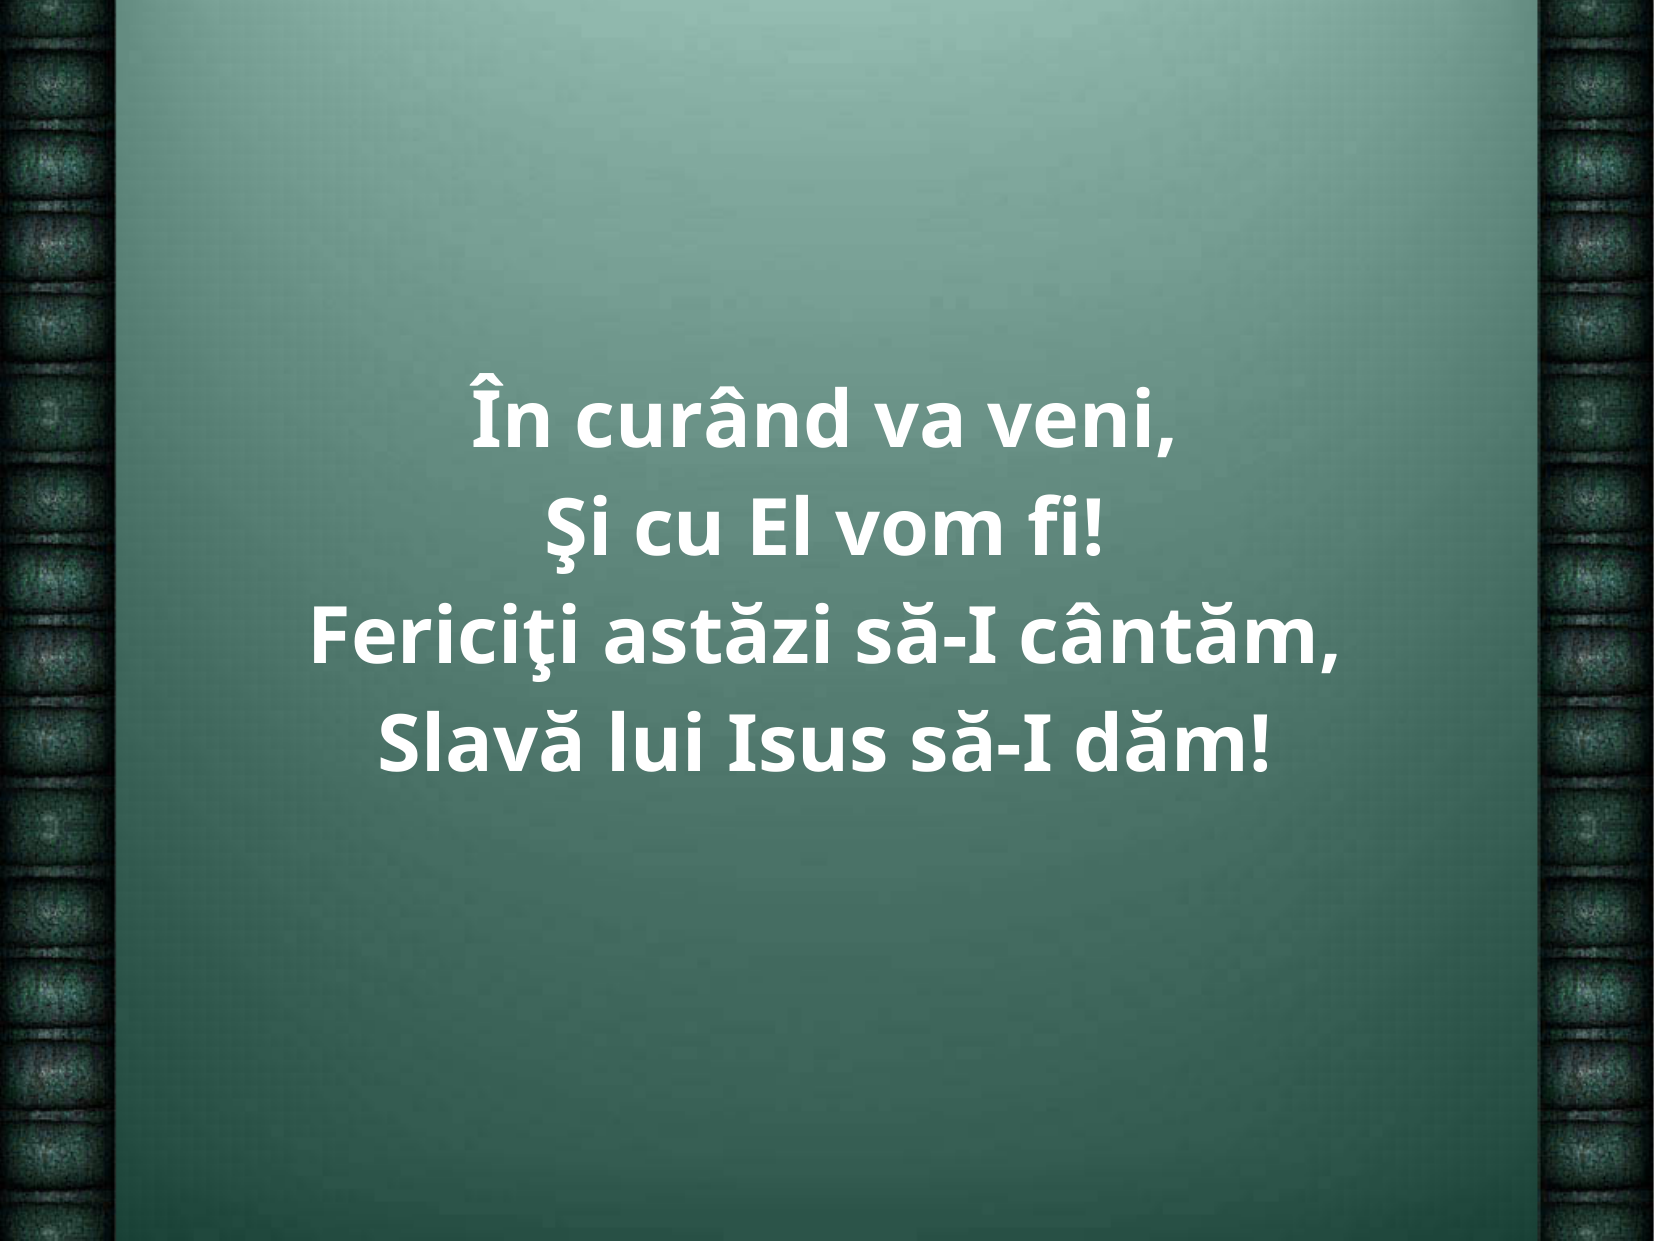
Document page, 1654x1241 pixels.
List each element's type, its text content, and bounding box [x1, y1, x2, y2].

text_box În curând va veni, Şi cu El vom fi! Fericiţi astăzi să-I cântăm, Slavă lui Isus să-I dăm! [300, 363, 1351, 751]
picture [0, 0, 1654, 1241]
